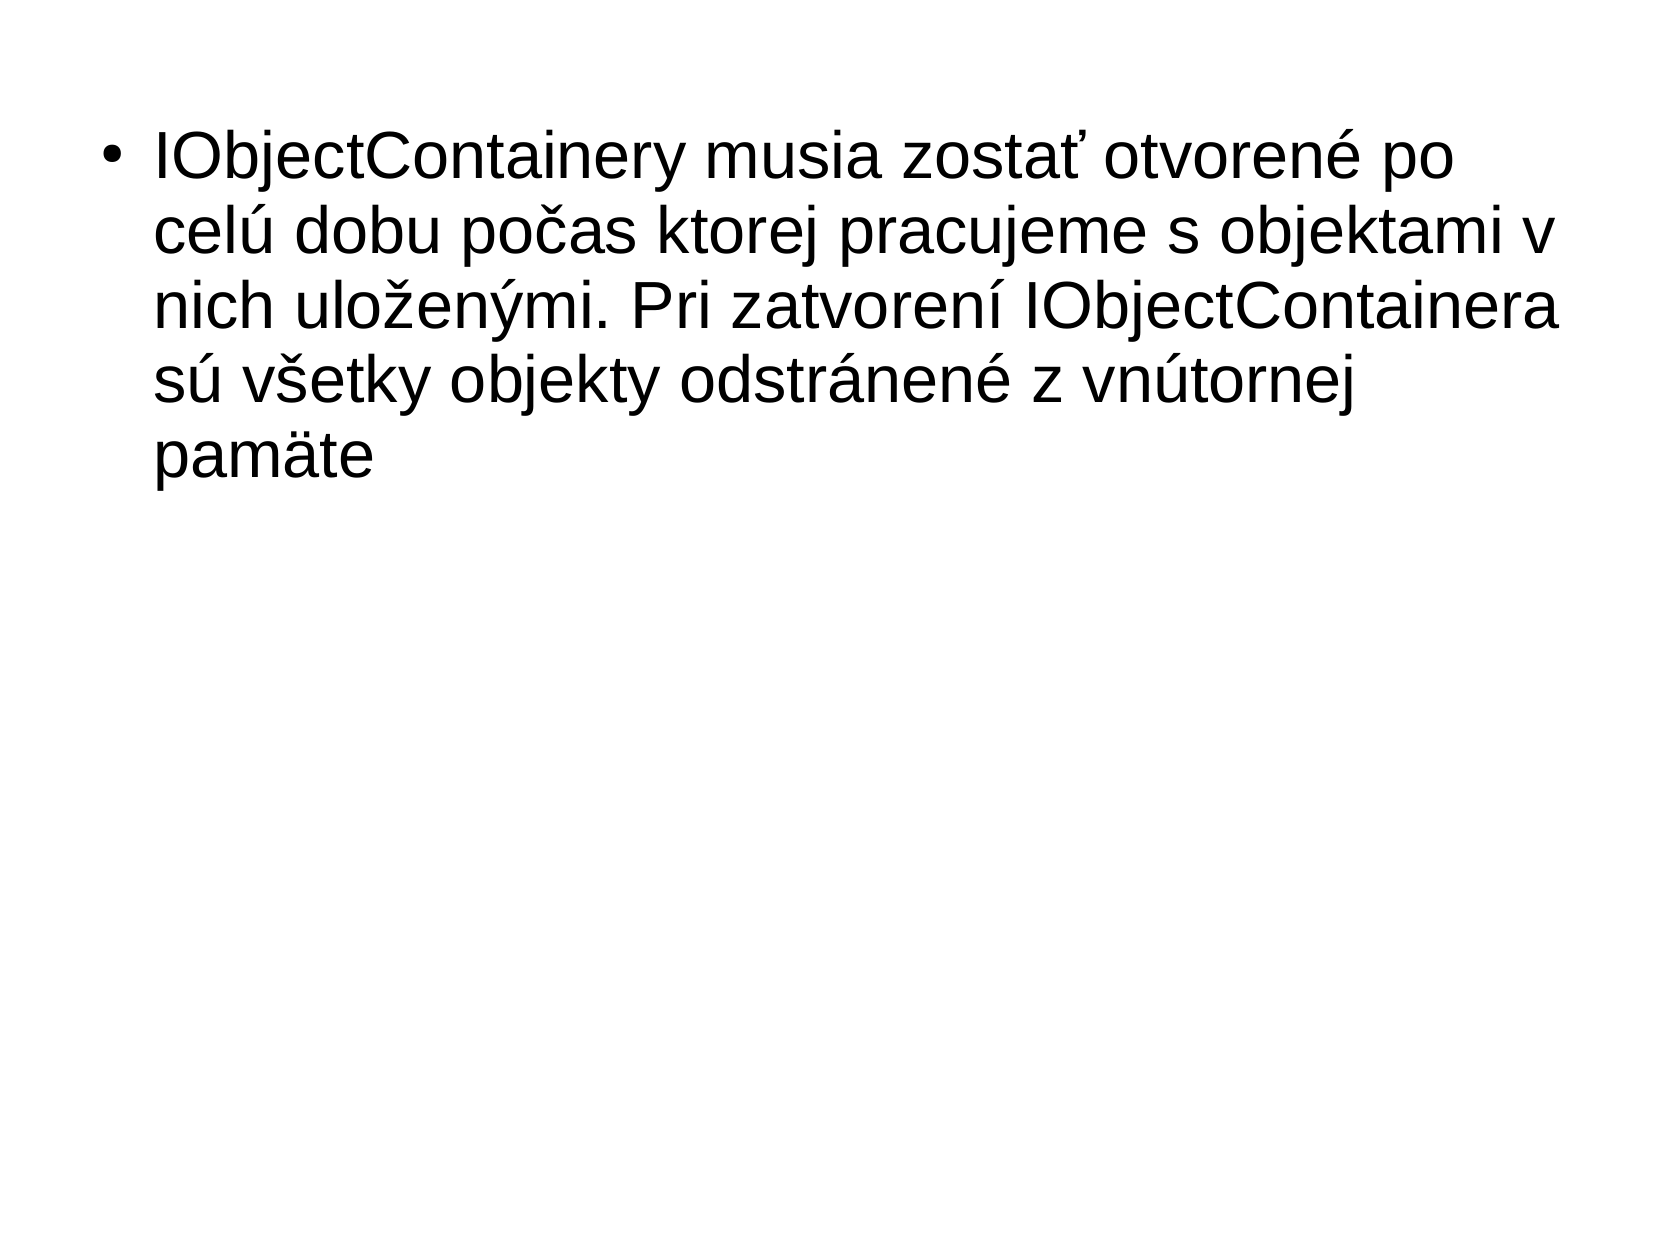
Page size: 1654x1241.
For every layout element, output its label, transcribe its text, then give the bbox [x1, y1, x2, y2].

list IObjectContainery musia zostať otvorené po celú dobu počas ktorej pracujeme s objektami v nich uloženými. Pri zatvorení IObjectContainera sú všetky objekty odstránené z vnútornej pamäte [82, 118, 1571, 1094]
